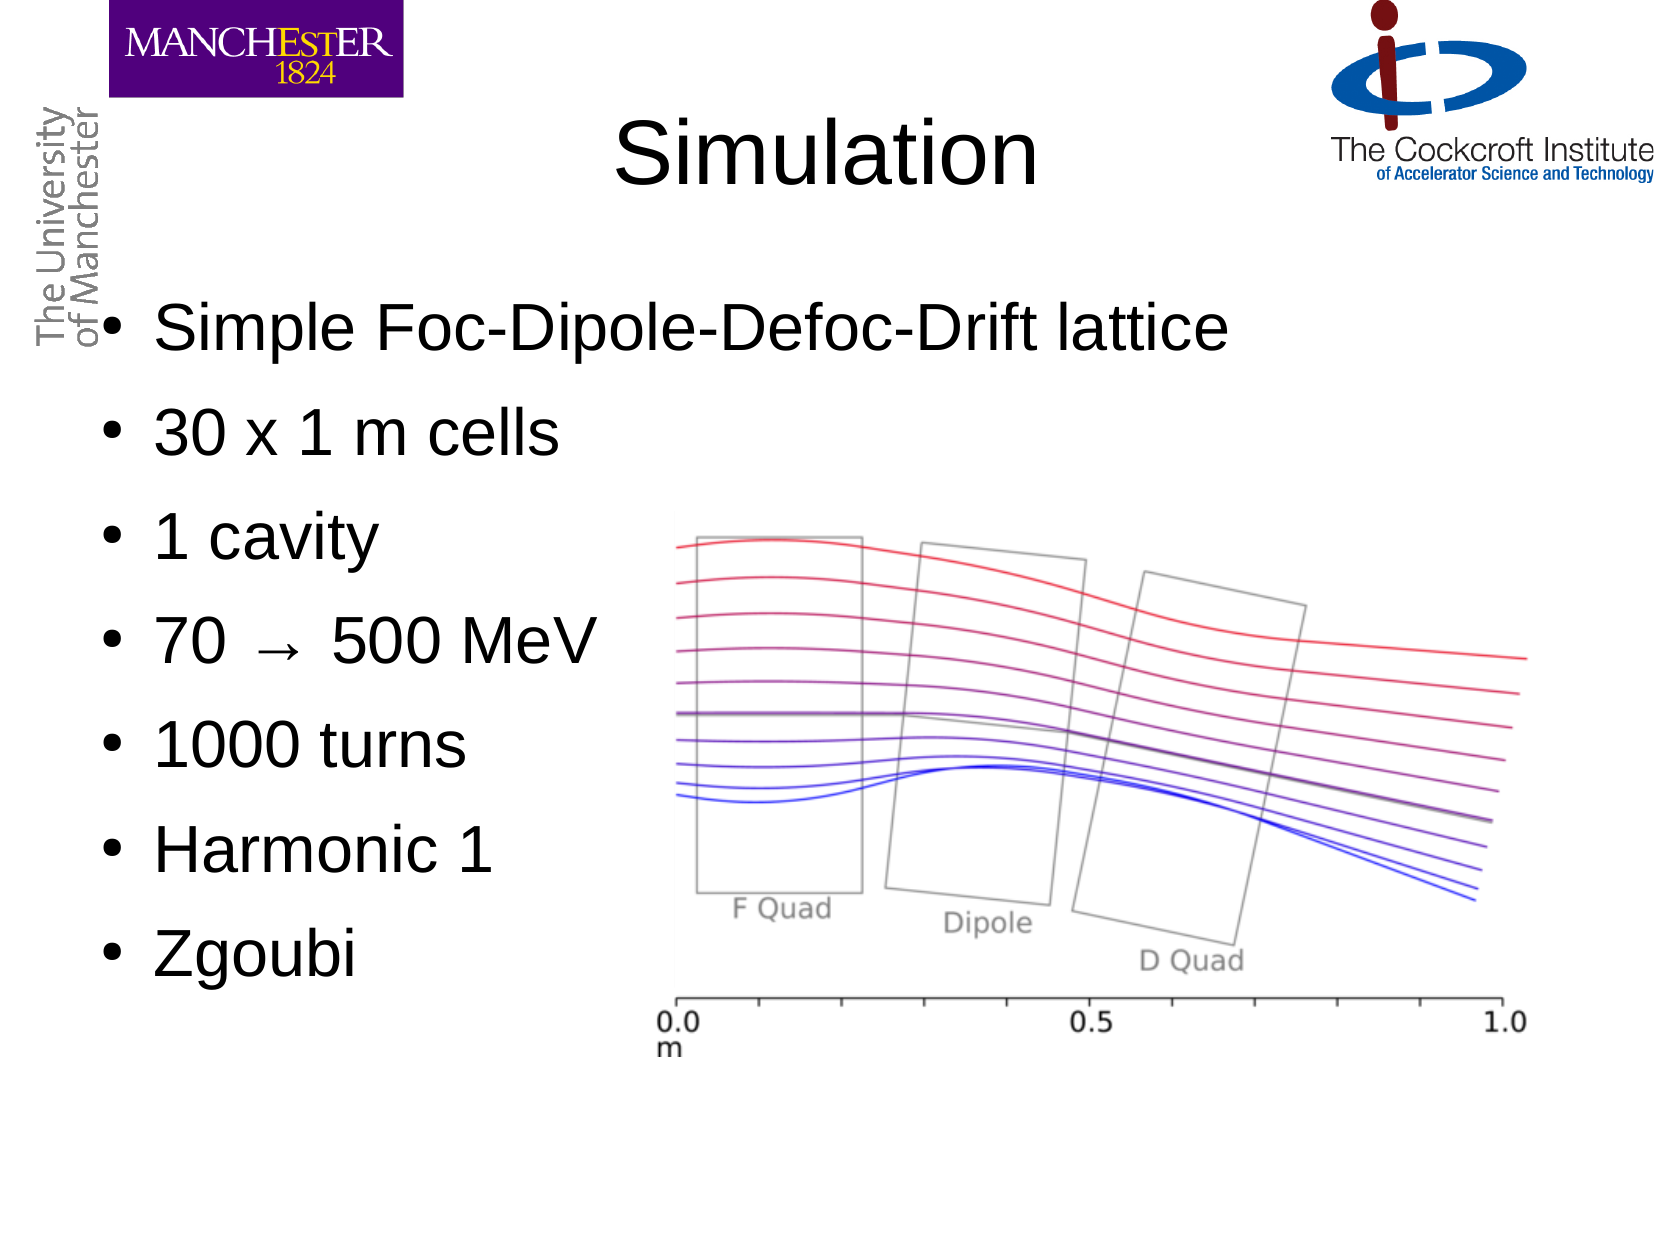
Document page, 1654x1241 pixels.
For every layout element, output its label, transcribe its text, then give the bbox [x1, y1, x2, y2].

picture [0, 0, 404, 347]
title Simulation [82, 56, 1571, 250]
list Simple Foc-Dipole-Defoc-Drift lattice 30 x 1 m cells 1 cavity 70 → 500 MeV 1000 turns Harmonic 1 Zgoubi [82, 290, 1571, 1109]
picture [1331, 0, 1654, 183]
picture [634, 511, 1572, 1057]
